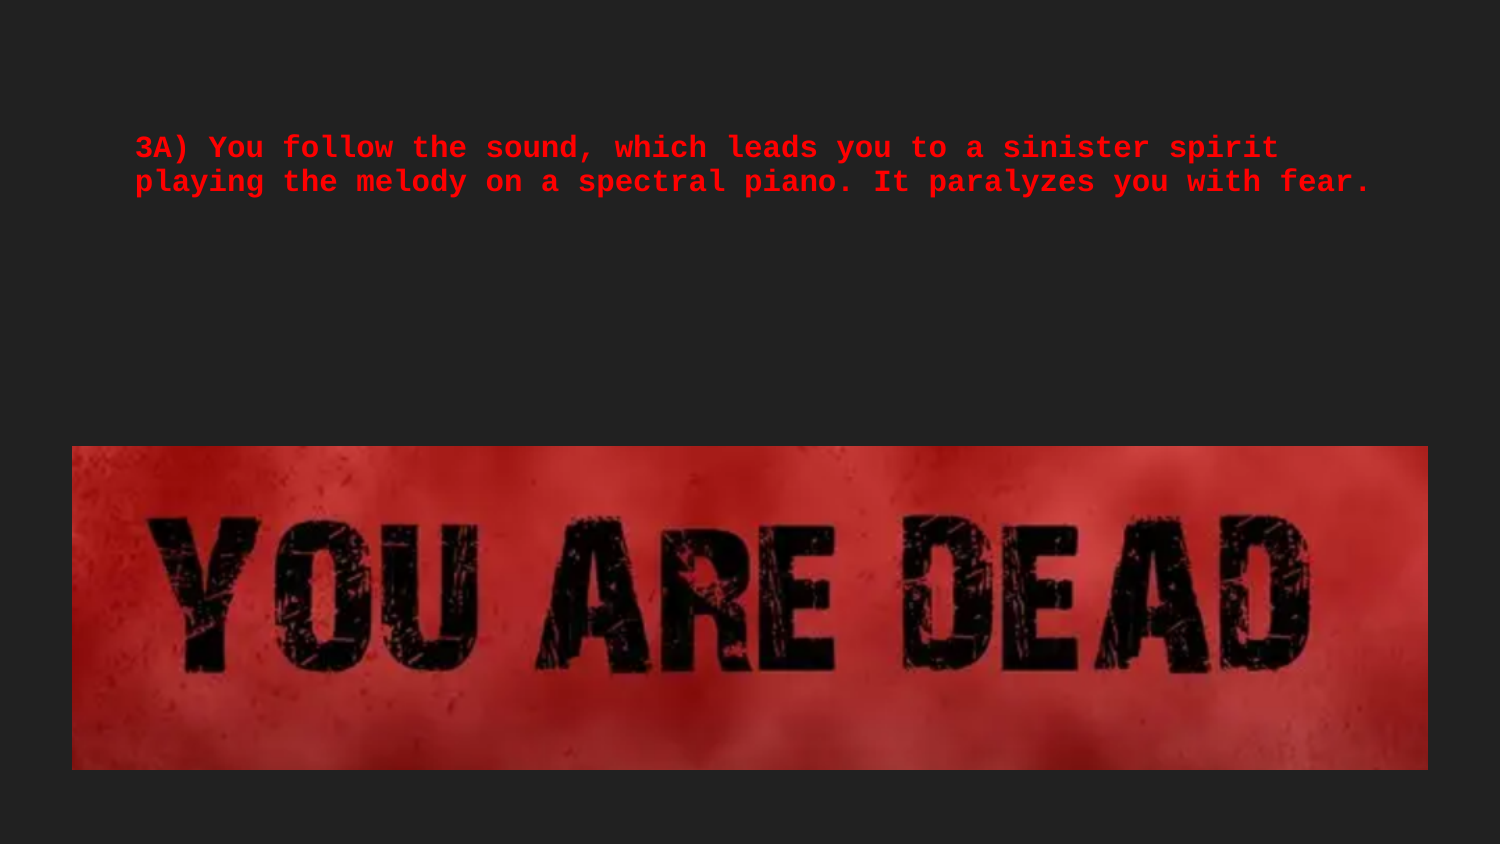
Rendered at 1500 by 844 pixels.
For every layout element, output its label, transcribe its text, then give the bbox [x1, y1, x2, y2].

picture [72, 446, 1428, 770]
title 3A) You follow the sound, which leads you to a sinister spirit playing the melody on a spectral piano. It paralyzes you with fear. [119, 116, 1401, 410]
